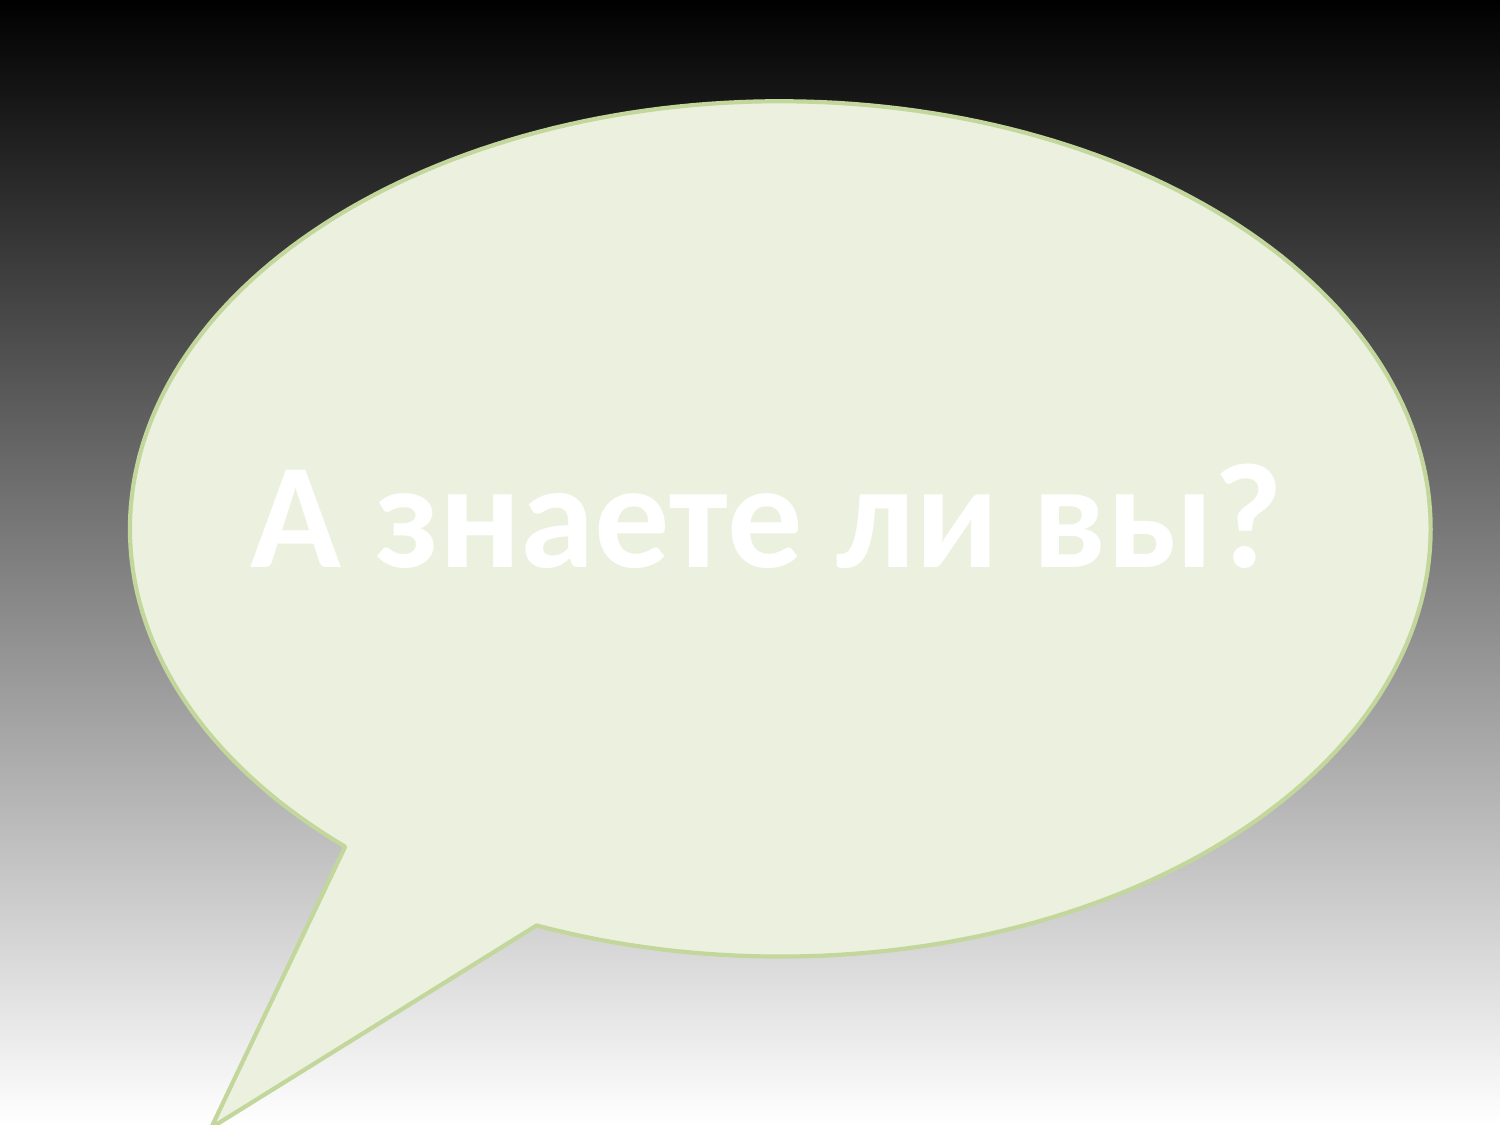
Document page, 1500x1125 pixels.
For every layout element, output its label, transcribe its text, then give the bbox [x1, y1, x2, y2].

text_box А знаете ли вы? [175, 410, 1360, 605]
text_box [129, 101, 1431, 1125]
